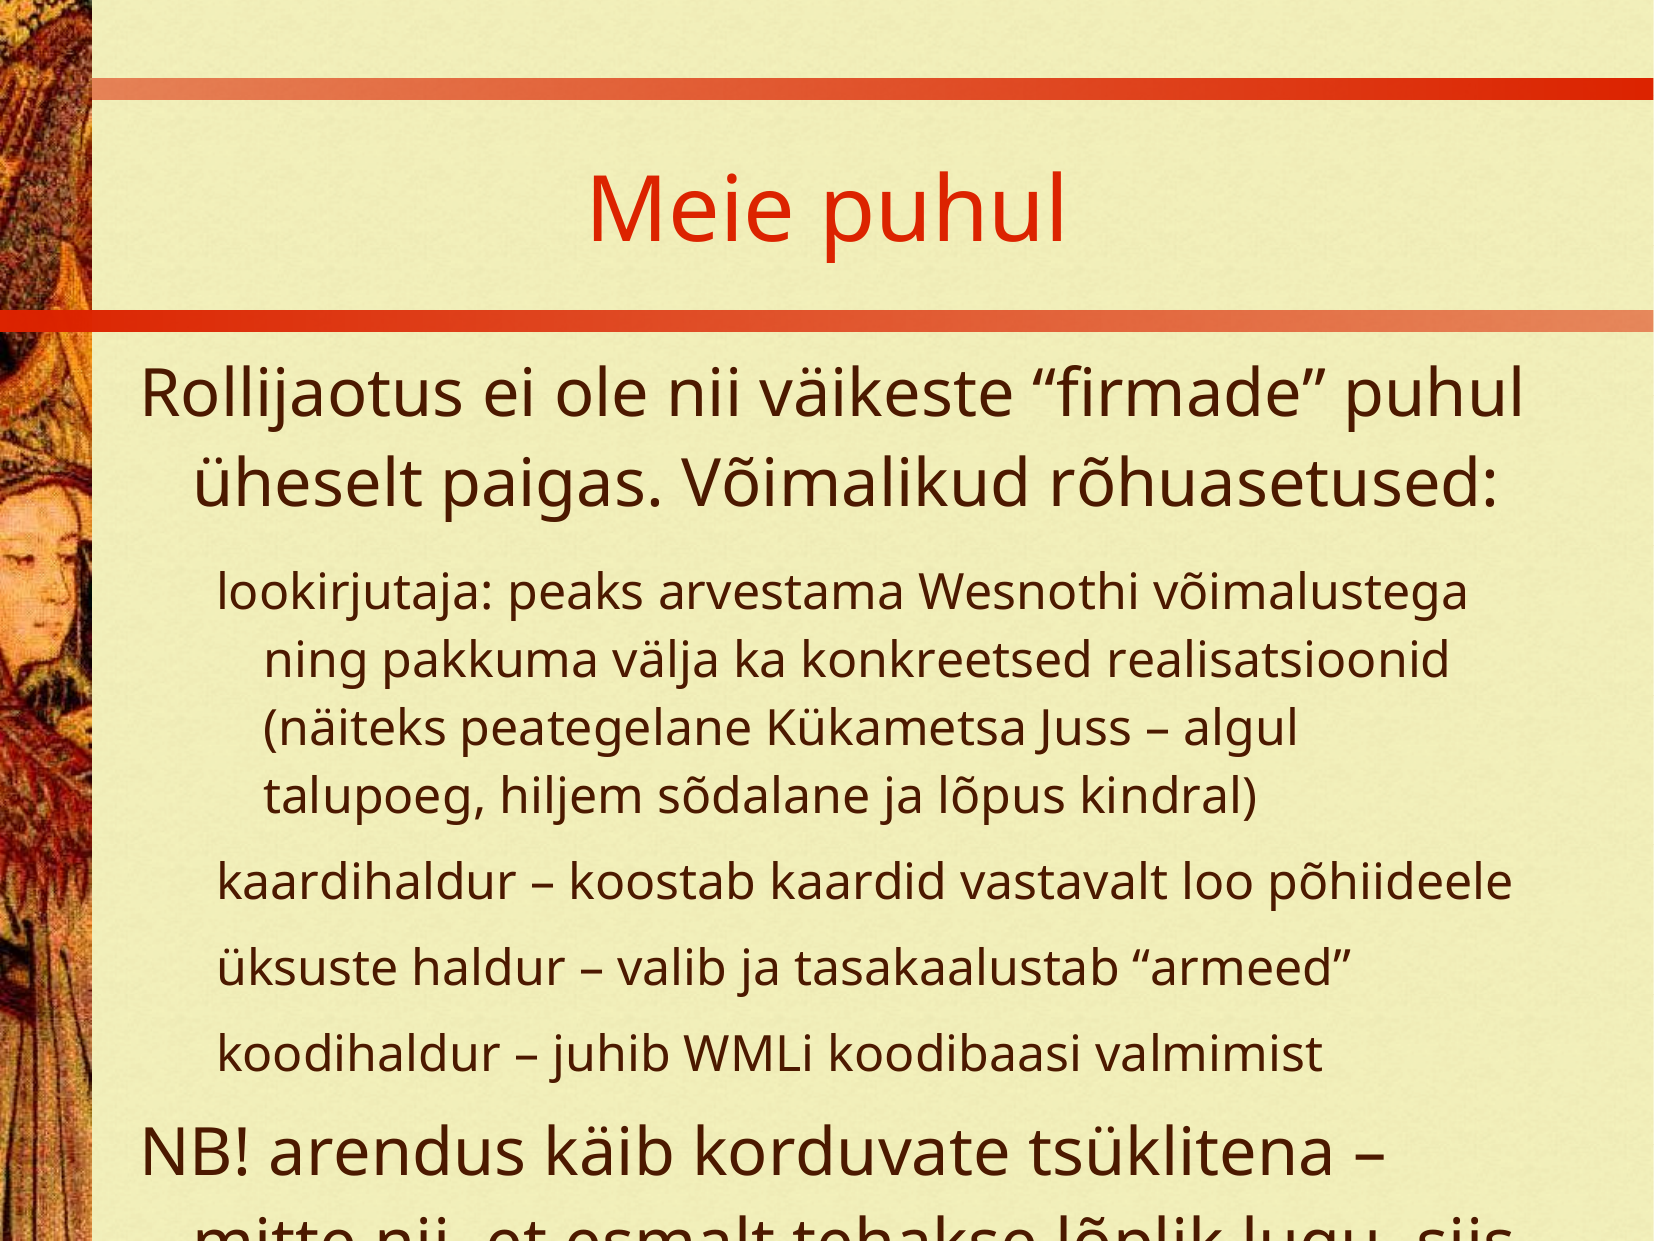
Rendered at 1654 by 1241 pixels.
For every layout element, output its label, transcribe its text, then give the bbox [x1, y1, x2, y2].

picture [827, 1234, 843, 1241]
title Meie puhul [121, 102, 1534, 311]
picture [330, 1234, 346, 1241]
picture [1310, 1235, 1328, 1241]
picture [669, 1235, 685, 1241]
picture [646, 1235, 662, 1241]
picture [386, 1235, 404, 1241]
picture [227, 1235, 243, 1241]
picture [0, 0, 1654, 310]
picture [204, 1235, 220, 1241]
picture [496, 1234, 512, 1241]
list Rollijaotus ei ole nii väikeste “firmade” puhul üheselt paigas. Võimalikud rõhuasetused: lookirjutaja: peaks arvestama Wesnothi võimalustega ning pakkuma välja ka konkreetsed realisatsioonid (näiteks peategelane Kükametsa Juss – algul talupoeg, hiljem sõdalane ja lõpus kindral) kaardihaldur – koostab kaardid vastavalt loo põhiideele üksuste haldur – valib ja tasakaalustab “armeed” koodihaldur – juhib WMLi koodibaasi valmimist NB! arendus käib korduvate tsüklitena – mitte nii, et esmalt tehakse lõplik lugu, siis kaart, siis WML. Algne arendus (ka WML) võib toimuda Wikis! [121, 344, 1534, 1196]
picture [575, 1234, 591, 1241]
picture [1011, 1234, 1027, 1241]
picture [0, 332, 1654, 1241]
picture [1125, 1235, 1143, 1241]
picture [1083, 1235, 1101, 1241]
picture [866, 1235, 884, 1241]
